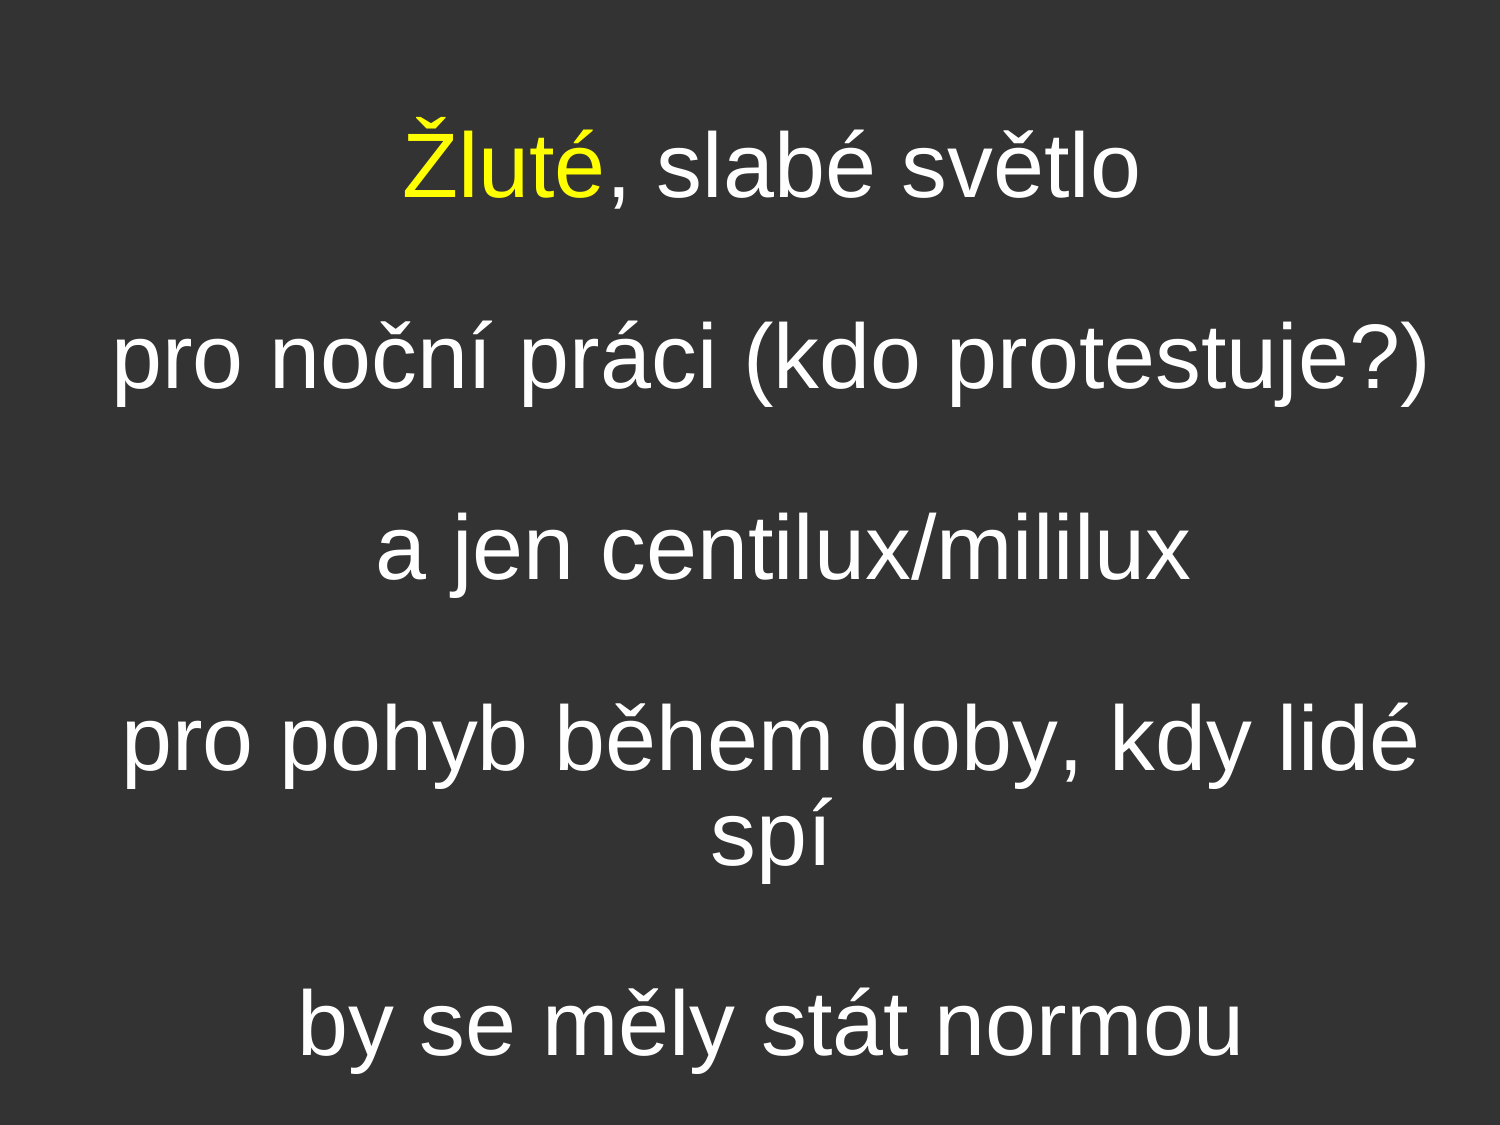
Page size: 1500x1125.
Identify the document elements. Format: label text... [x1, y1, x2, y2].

title Žluté, slabé světlo pro noční práci (kdo protestuje?) a jen centilux/mililux pro pohyb během doby, kdy lidé spí by se měly stát normou [97, 118, 1447, 1079]
